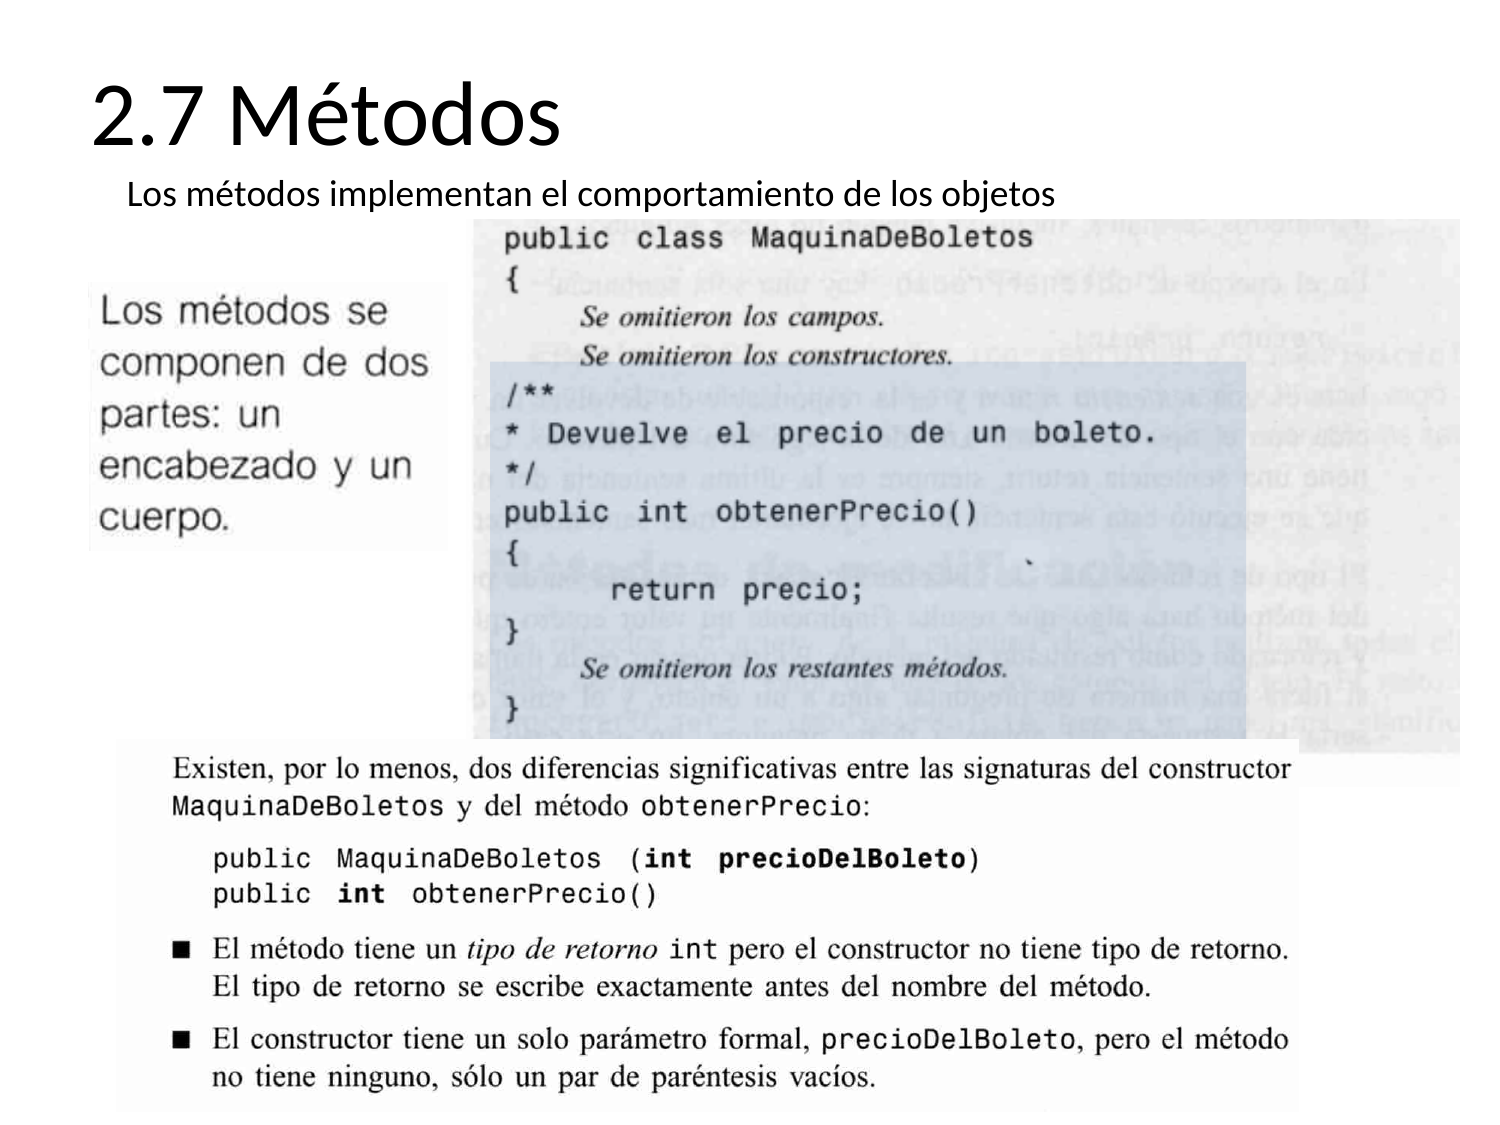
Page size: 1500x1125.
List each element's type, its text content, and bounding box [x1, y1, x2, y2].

text_box Los métodos implementan el comportamiento de los objetos [112, 160, 1317, 222]
title 2.7 Métodos [75, 45, 1426, 173]
picture [88, 282, 448, 551]
picture [116, 219, 1460, 1112]
text_box [490, 361, 1247, 739]
